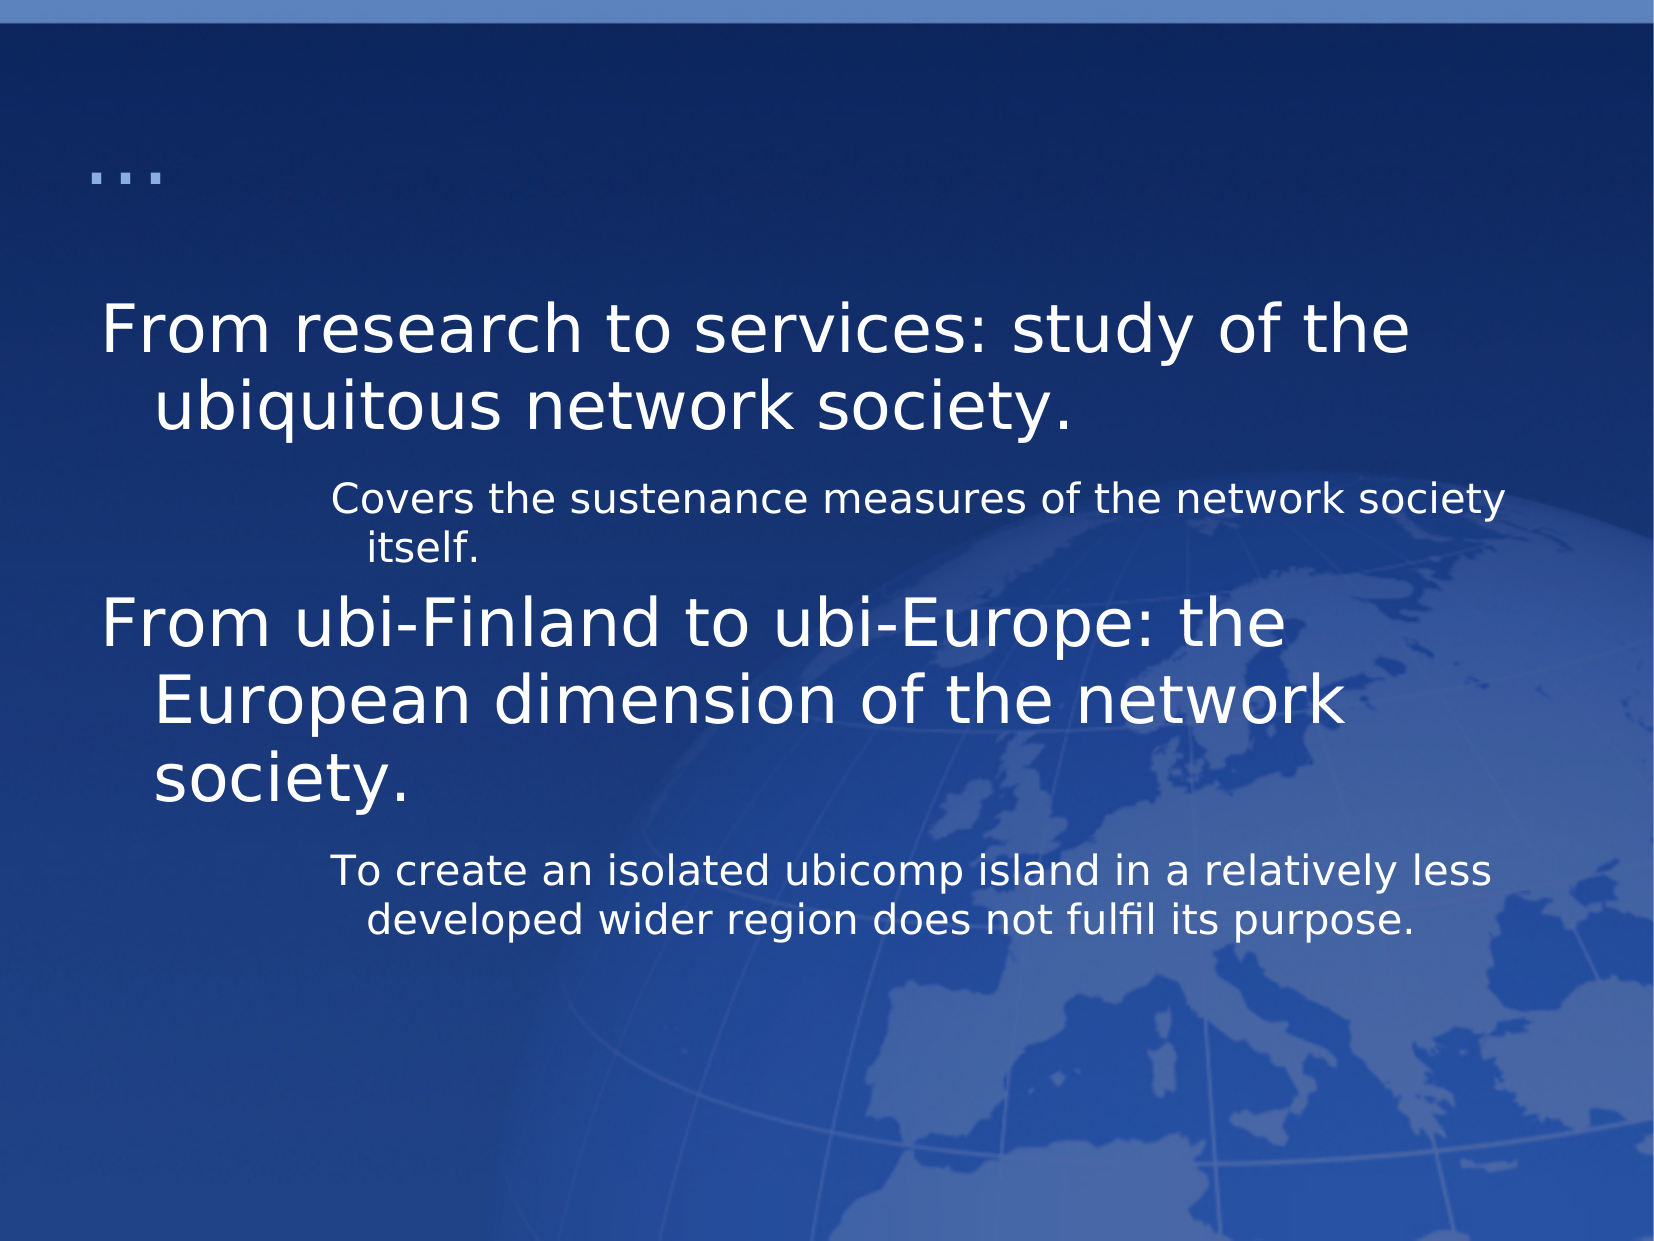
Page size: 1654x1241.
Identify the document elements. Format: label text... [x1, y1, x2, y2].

list From research to services: study of the ubiquitous network society. Covers the sustenance measures of the network society itself. From ubi-Finland to ubi-Europe: the European dimension of the network society. To create an isolated ubicomp island in a relatively less developed wider region does not fulfil its purpose. [82, 290, 1571, 1094]
title ... [82, 56, 1571, 250]
picture [0, 0, 1654, 1241]
